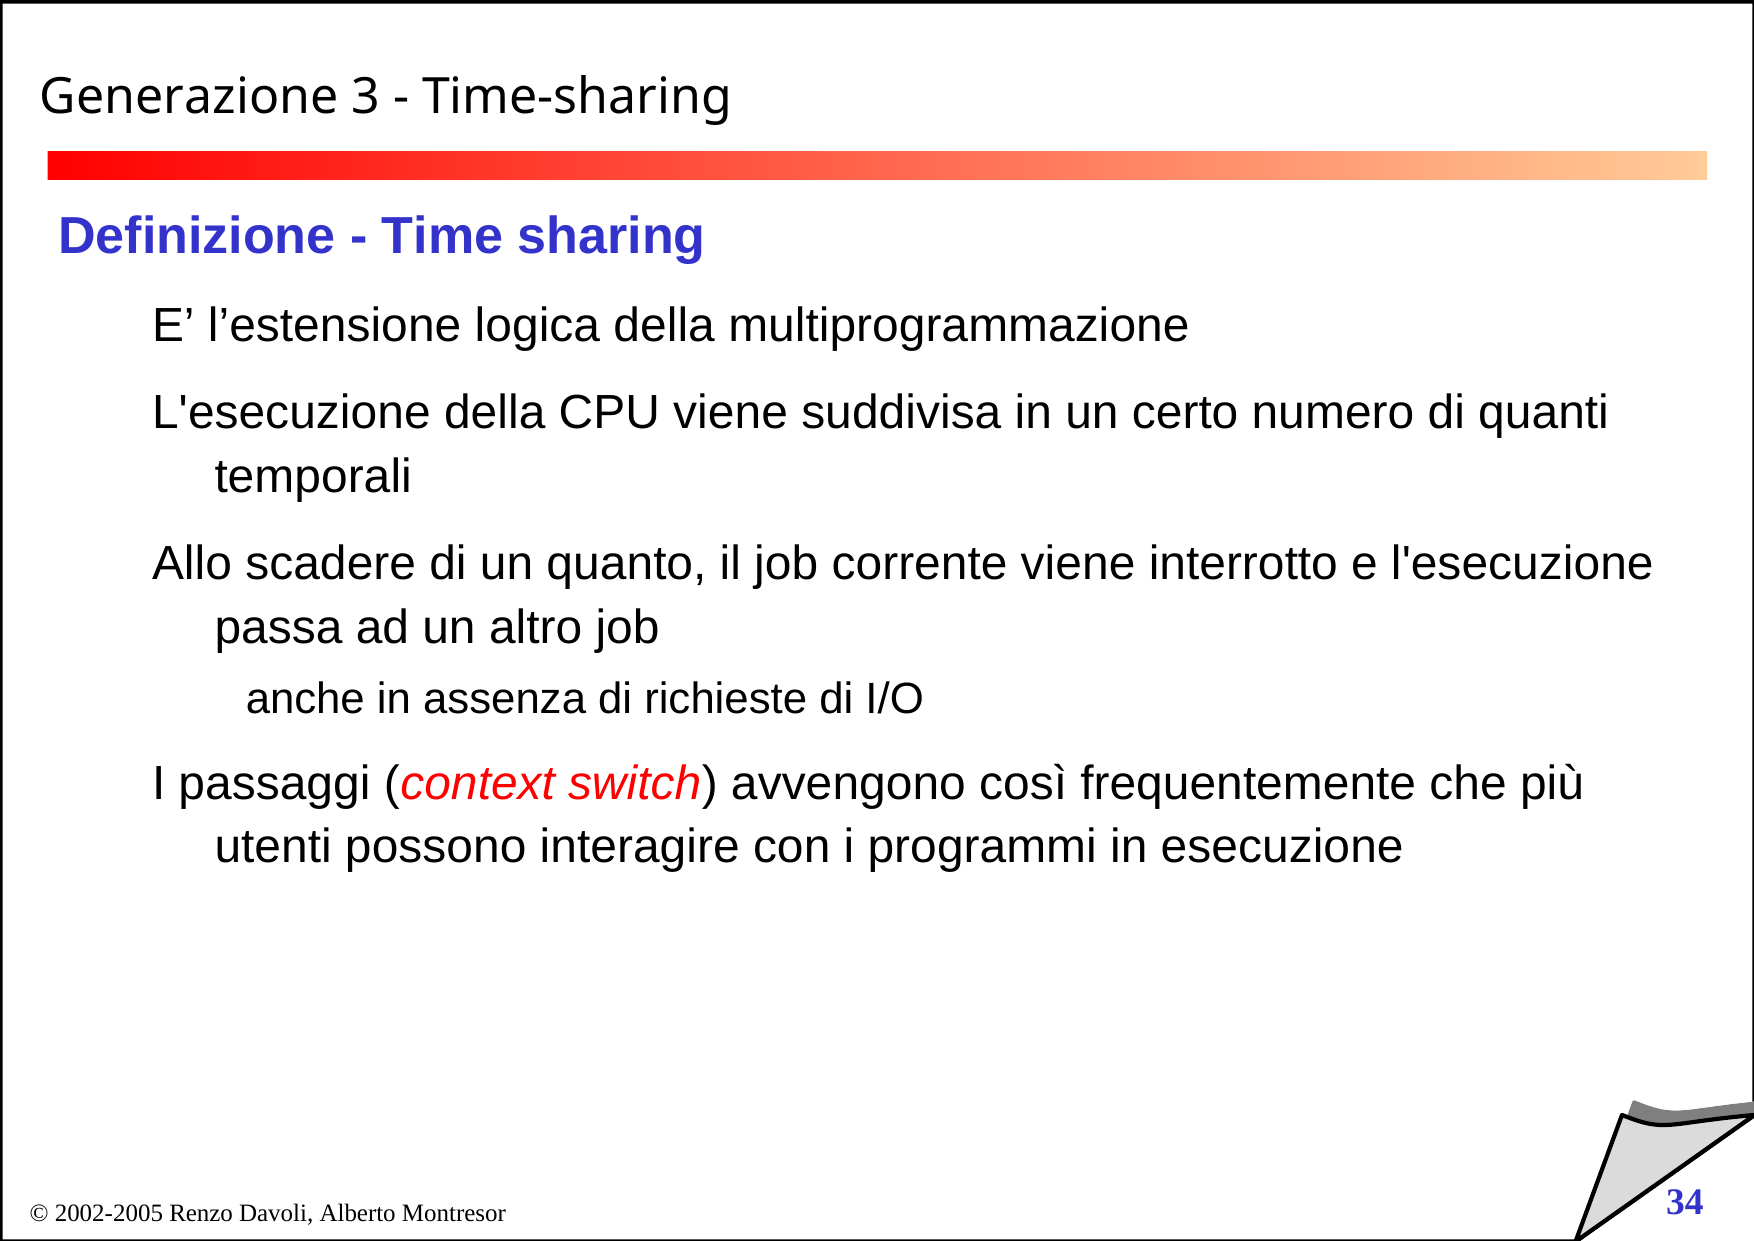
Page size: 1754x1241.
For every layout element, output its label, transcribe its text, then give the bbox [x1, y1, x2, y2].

title Generazione 3 - Time-sharing [40, 49, 1713, 144]
list Definizione - Time sharing E’ l’estensione logica della multiprogrammazione L'esecuzione della CPU viene suddivisa in un certo numero di quanti temporali Allo scadere di un quanto, il job corrente viene interrotto e l'esecuzione passa ad un altro job anche in assenza di richieste di I/O I passaggi (context switch) avvengono così frequentemente che più utenti possono interagire con i programmi in esecuzione [58, 206, 1696, 890]
